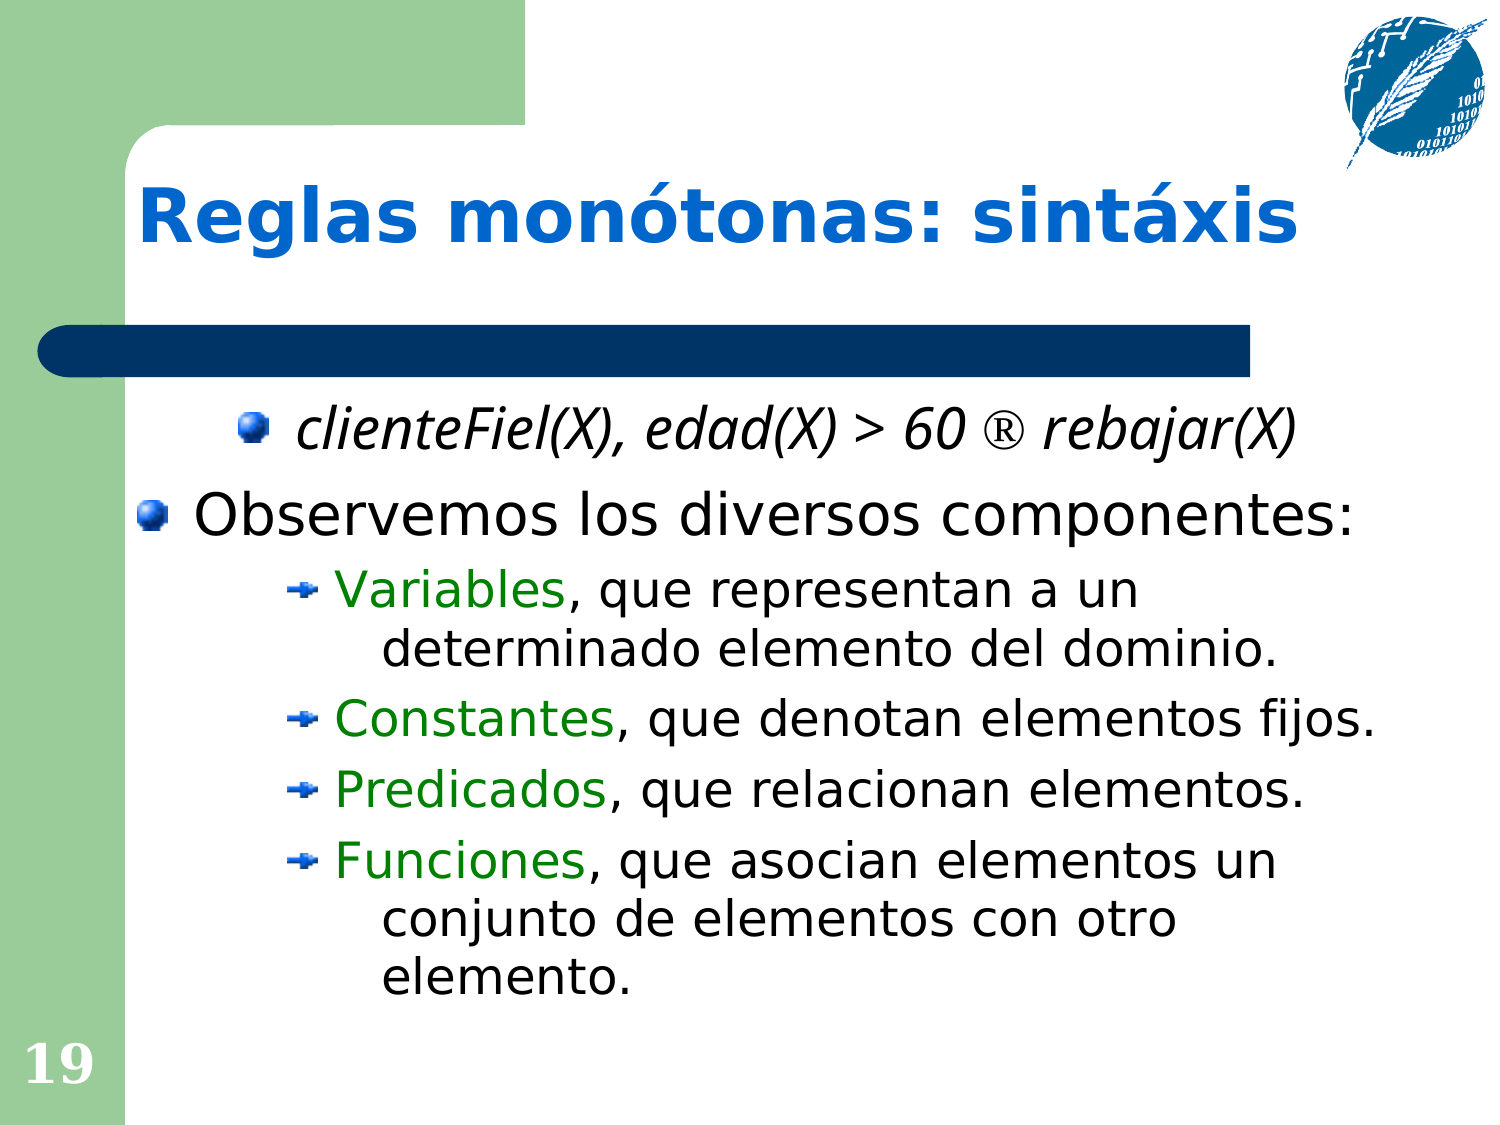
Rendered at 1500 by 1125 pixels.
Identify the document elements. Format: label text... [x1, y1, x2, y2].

picture [1416, 140, 1425, 149]
picture [1427, 138, 1431, 148]
title Reglas monótonas: sintáxis [136, 136, 1414, 301]
picture [1436, 127, 1450, 136]
picture [1341, 15, 1487, 172]
picture [1433, 139, 1440, 147]
list clienteFiel(X), edad(X) > 60 ® rebajar(X) Observemos los diversos componentes: Variables, que representan a un determinado elemento del dominio. Constantes, que denotan elementos fijos. Predicados, que relacionan elementos. Funciones, que asocian elementos un conjunto de elementos con otro elemento. [137, 387, 1400, 1045]
